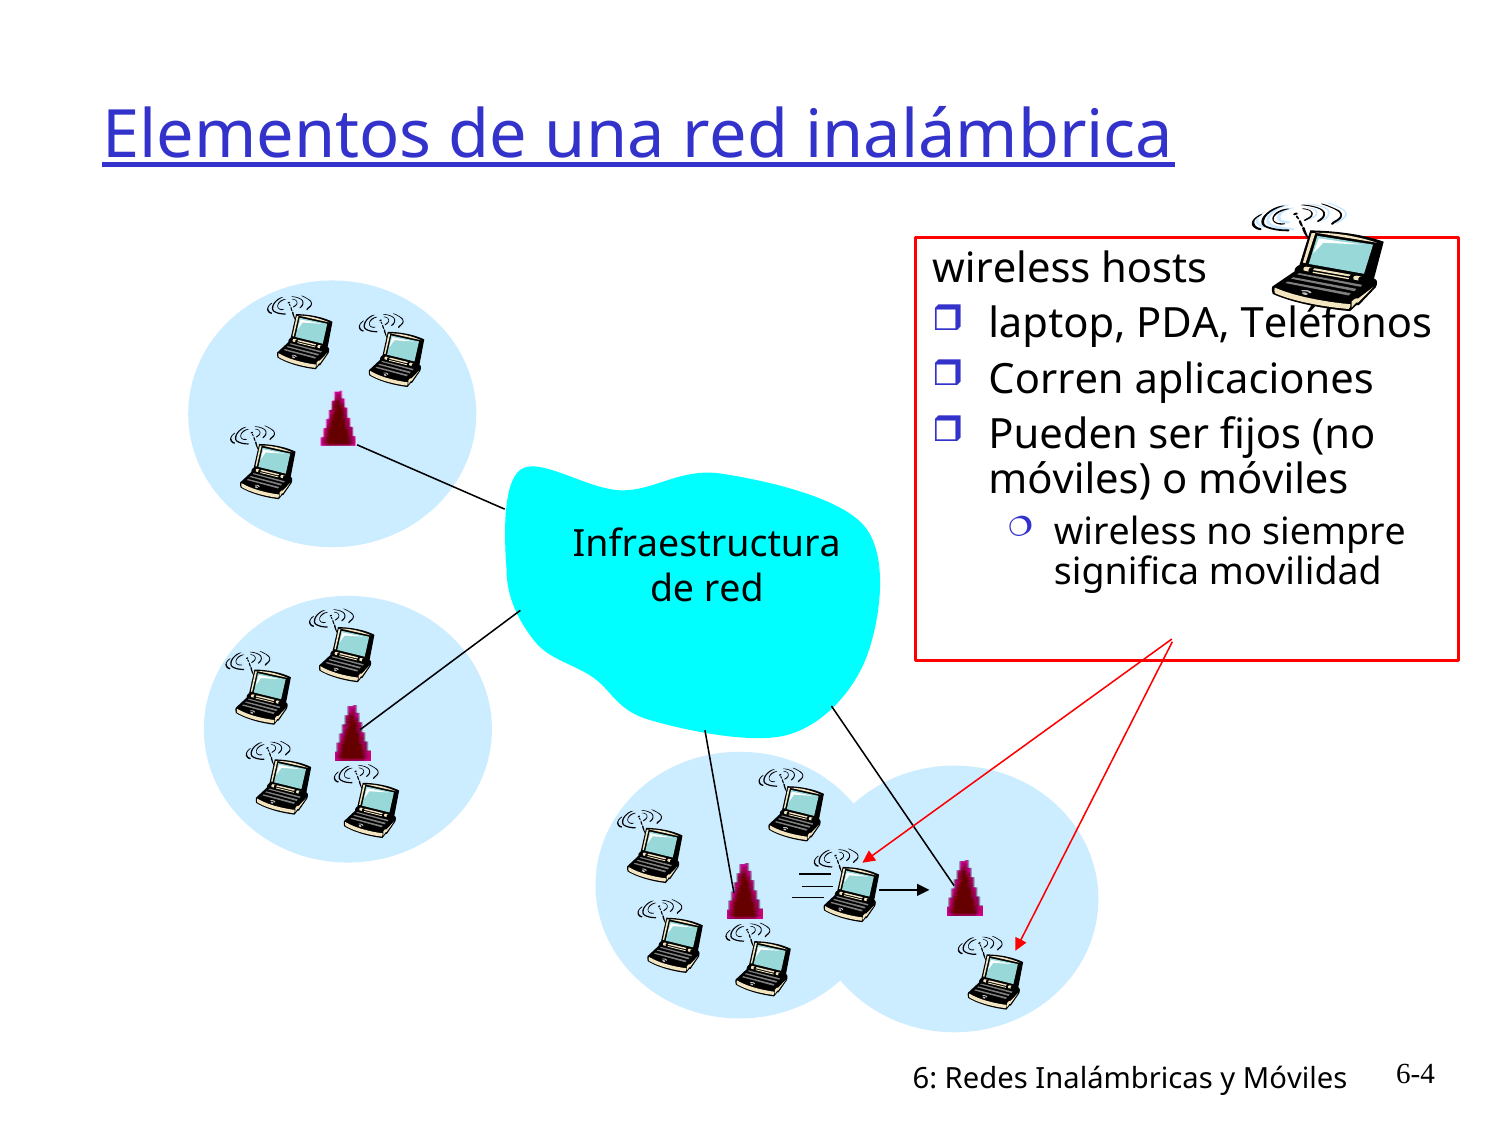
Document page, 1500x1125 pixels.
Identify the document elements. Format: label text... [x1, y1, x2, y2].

picture [758, 766, 824, 842]
picture [333, 762, 400, 838]
text_box [203, 595, 492, 863]
picture [1251, 201, 1384, 312]
picture [245, 739, 312, 815]
text_box [505, 466, 881, 739]
picture [725, 921, 791, 997]
picture [308, 607, 375, 683]
picture [637, 897, 703, 973]
title Elementos de una red inalámbrica [87, 37, 1363, 225]
text_box wireless hosts laptop, PDA, Teléfonos Corren aplicaciones Pueden ser fijos (no móviles) o móviles wireless no siempre significa movilidad [915, 237, 1459, 661]
picture [229, 424, 296, 500]
picture [957, 934, 1024, 1010]
picture [266, 294, 333, 370]
picture [813, 847, 880, 923]
picture [335, 705, 371, 761]
picture [320, 390, 356, 446]
picture [616, 808, 683, 884]
picture [727, 863, 763, 920]
text_box Infraestructura de red [557, 510, 856, 617]
text_box [885, 765, 989, 824]
picture [225, 649, 291, 725]
text_box [188, 280, 477, 548]
picture [358, 311, 425, 387]
picture [947, 860, 983, 916]
text_box [595, 751, 1099, 1033]
